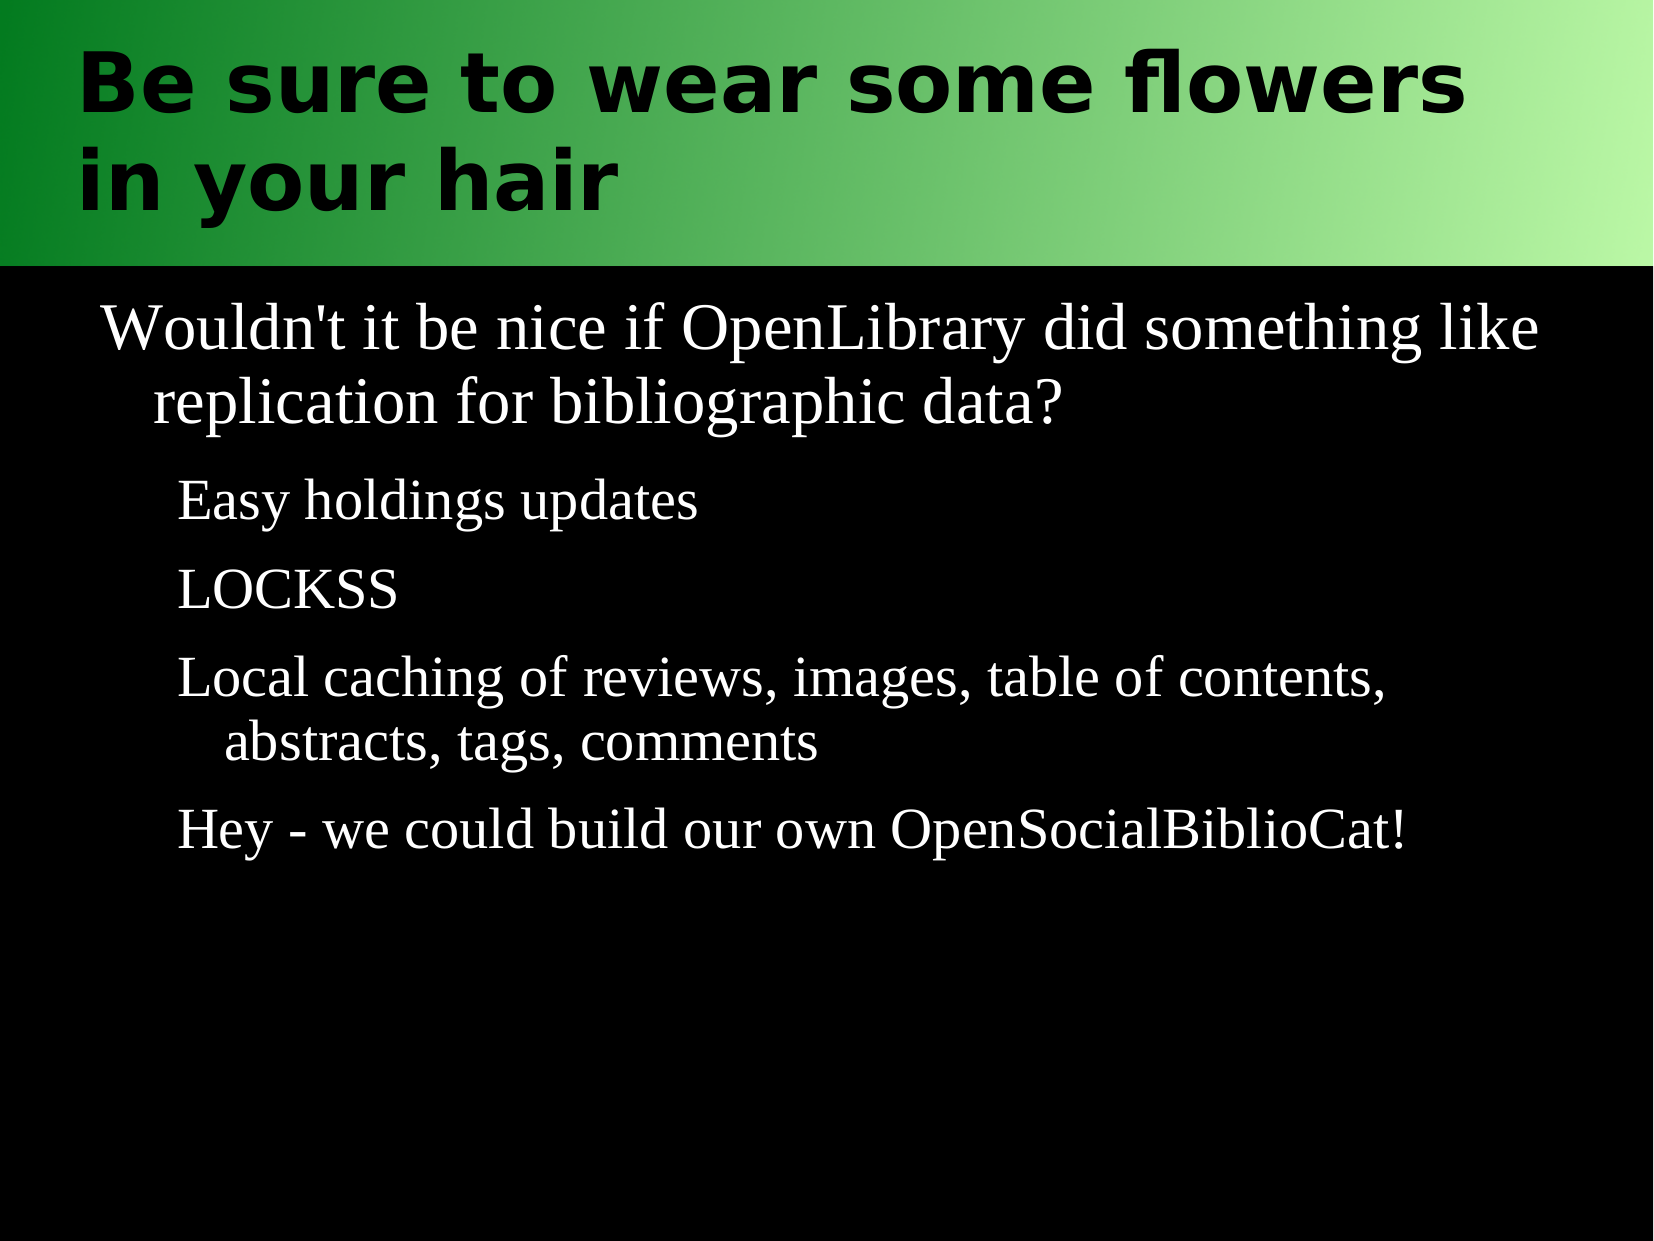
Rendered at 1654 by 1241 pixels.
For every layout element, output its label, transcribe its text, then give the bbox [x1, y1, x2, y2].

list Wouldn't it be nice if OpenLibrary did something like replication for bibliographic data? Easy holdings updates LOCKSS Local caching of reviews, images, table of contents, abstracts, tags, comments Hey - we could build our own OpenSocialBiblioCat! [82, 290, 1571, 1095]
picture [0, 0, 1654, 1241]
title Be sure to wear some flowers in your hair [76, 35, 1565, 230]
